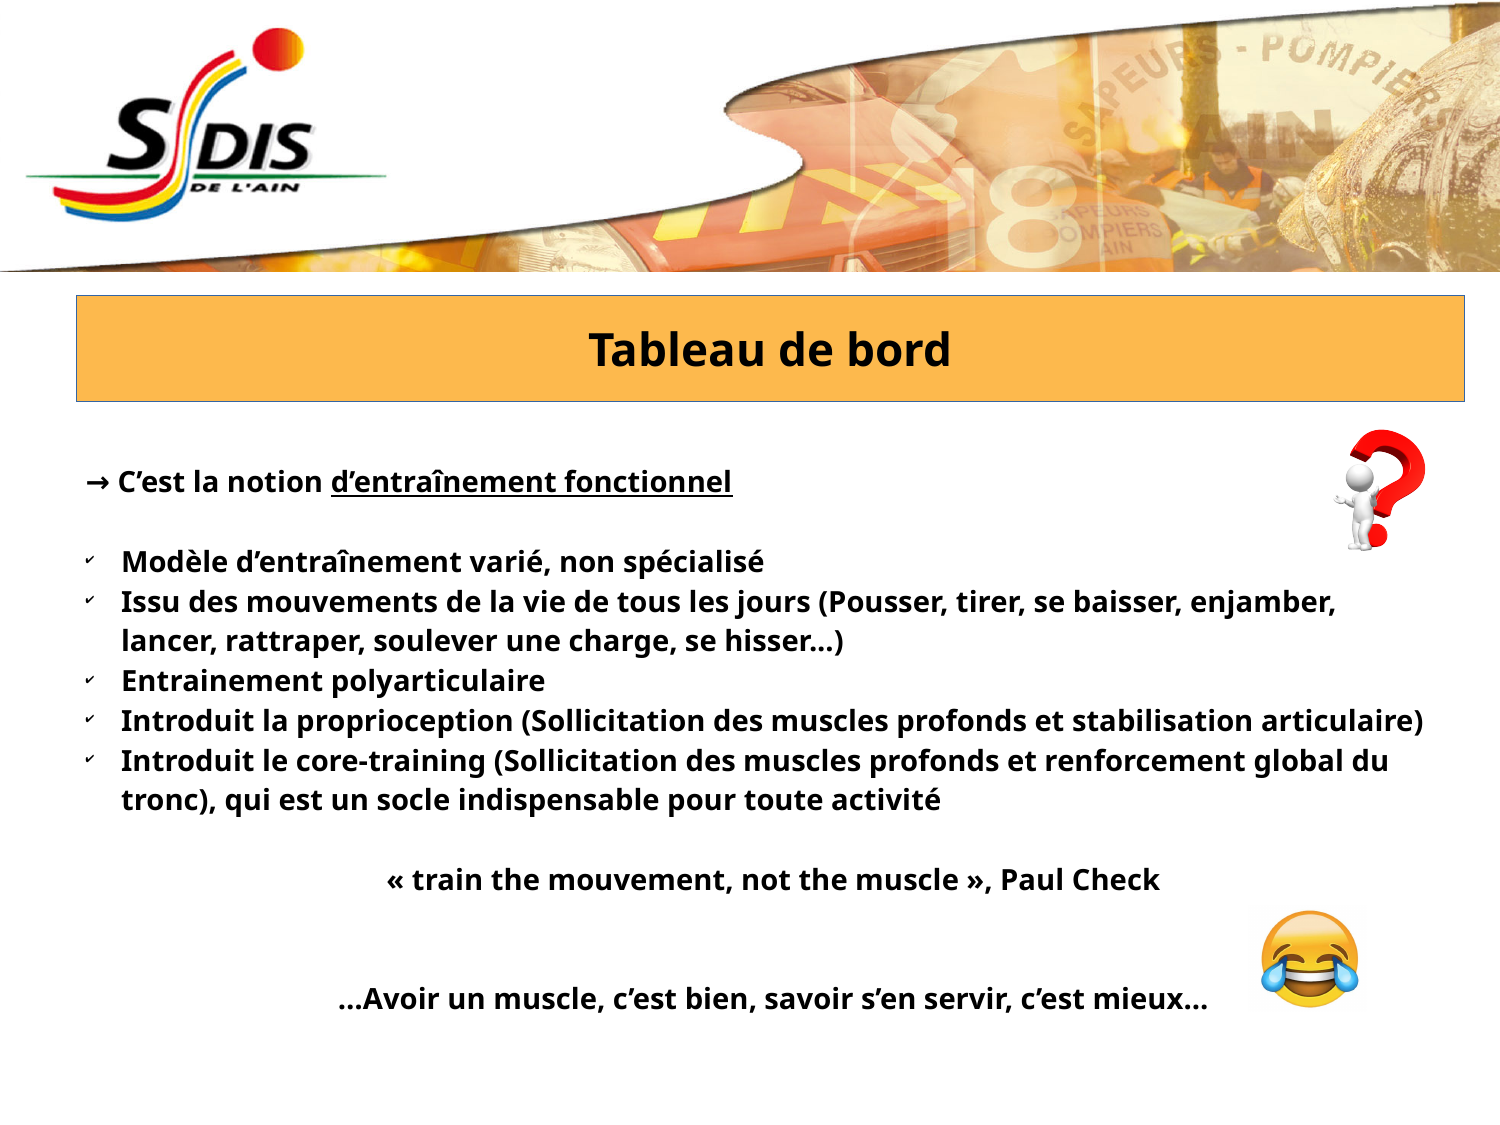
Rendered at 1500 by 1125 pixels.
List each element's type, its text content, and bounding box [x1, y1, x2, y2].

picture [1248, 905, 1367, 1013]
picture [1305, 425, 1438, 558]
picture [0, 0, 1500, 272]
text_box Tableau de bord [76, 295, 1465, 402]
text_box → C’est la notion d’entraînement fonctionnel Modèle d’entraînement varié, non spécialisé Issu des mouvements de la vie de tous les jours (Pousser, tirer, se baisser, enjamber, lancer, rattraper, soulever une charge, se hisser...) Entrainement polyarticulaire Introduit la proprioception (Sollicitation des muscles profonds et stabilisation articulaire) Introduit le core-training (Sollicitation des muscles profonds et renforcement global du tronc), qui est un socle indispensable pour toute activité « train the mouvement, not the muscle », Paul Check …Avoir un muscle, c’est bien, savoir s’en servir, c’est mieux... [35, 454, 1441, 1099]
